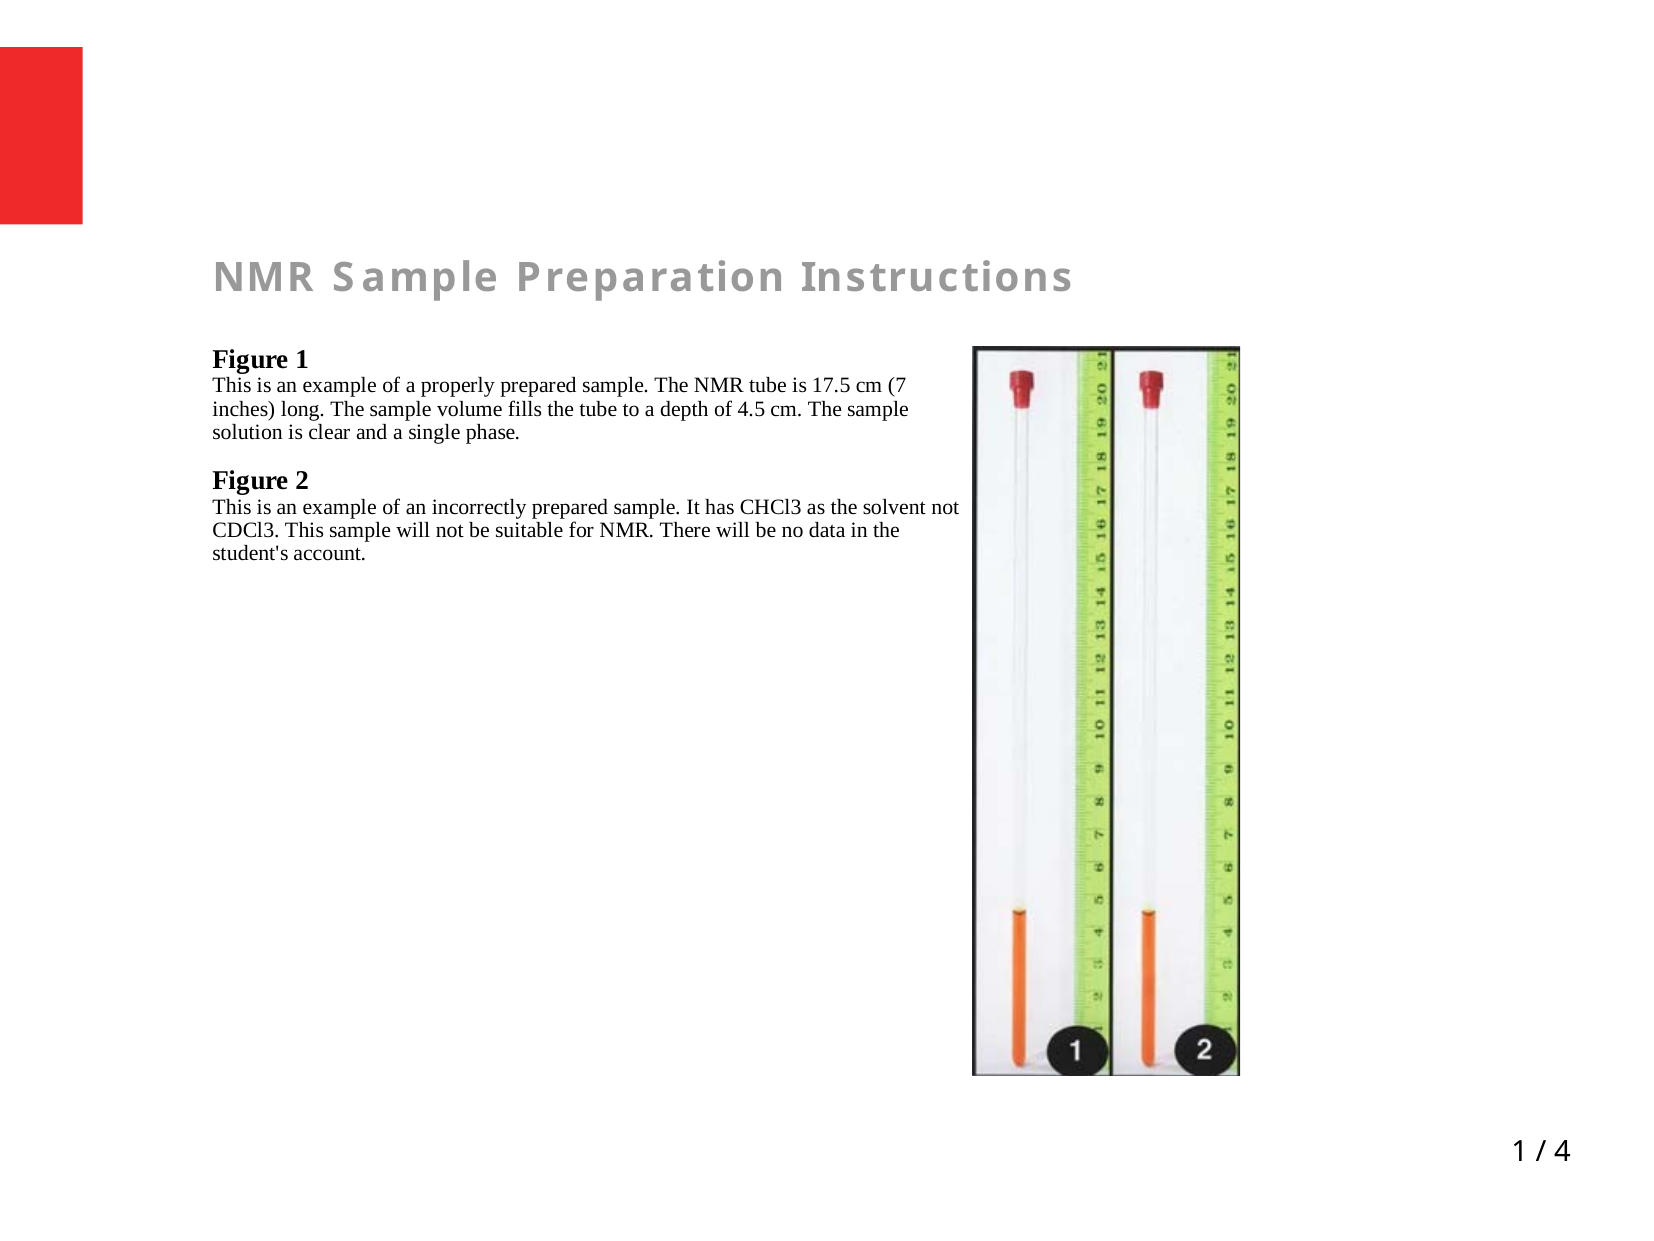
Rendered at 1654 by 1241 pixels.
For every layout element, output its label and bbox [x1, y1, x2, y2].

chart [92, 110, 1534, 1146]
